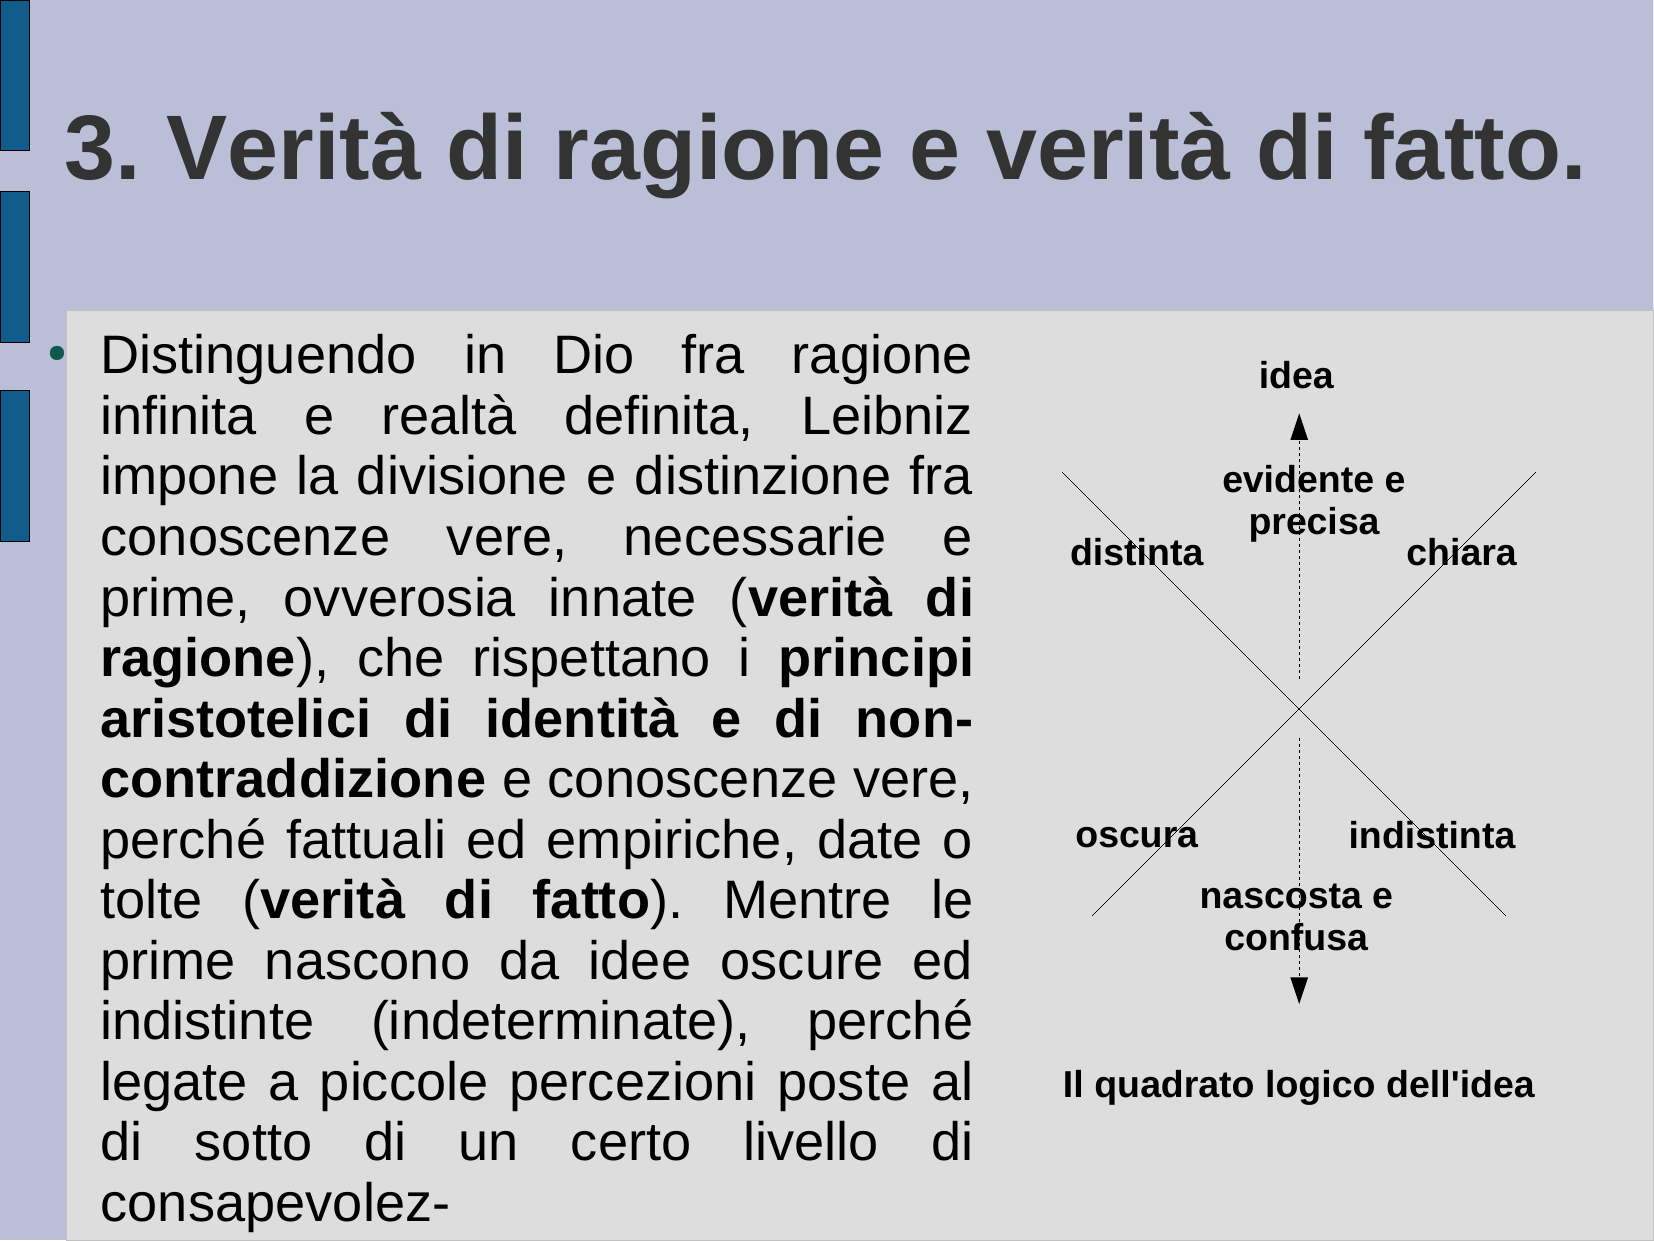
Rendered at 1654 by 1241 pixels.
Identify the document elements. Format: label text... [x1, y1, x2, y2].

text_box indistinta [1299, 814, 1565, 859]
text_box evidente e precisa [1181, 458, 1447, 546]
text_box nascosta e confusa [1163, 874, 1430, 961]
text_box chiara [1328, 531, 1595, 575]
text_box distinta [1003, 531, 1270, 591]
title 3. Verità di ragione e verità di fatto. [59, 43, 1595, 251]
list Distinguendo in Dio fra ragione infinita e realtà definita, Leibniz impone la divisione e distinzione fra conoscenze vere, necessarie e prime, ovverosia innate (verità di ragione), che rispettano i principi aristotelici di identità e di non-contraddizione e conoscenze vere, perché fattuali ed empiriche, date o tolte (verità di fatto). Mentre le prime nascono da idee oscure ed indistinte (indeterminate), perché legate a piccole percezioni poste al di sotto di un certo livello di consapevolez- [29, 324, 975, 1211]
text_box oscura [1003, 813, 1270, 857]
text_box Il quadrato logico dell'idea [1033, 1062, 1565, 1107]
text_box idea [1163, 354, 1430, 398]
